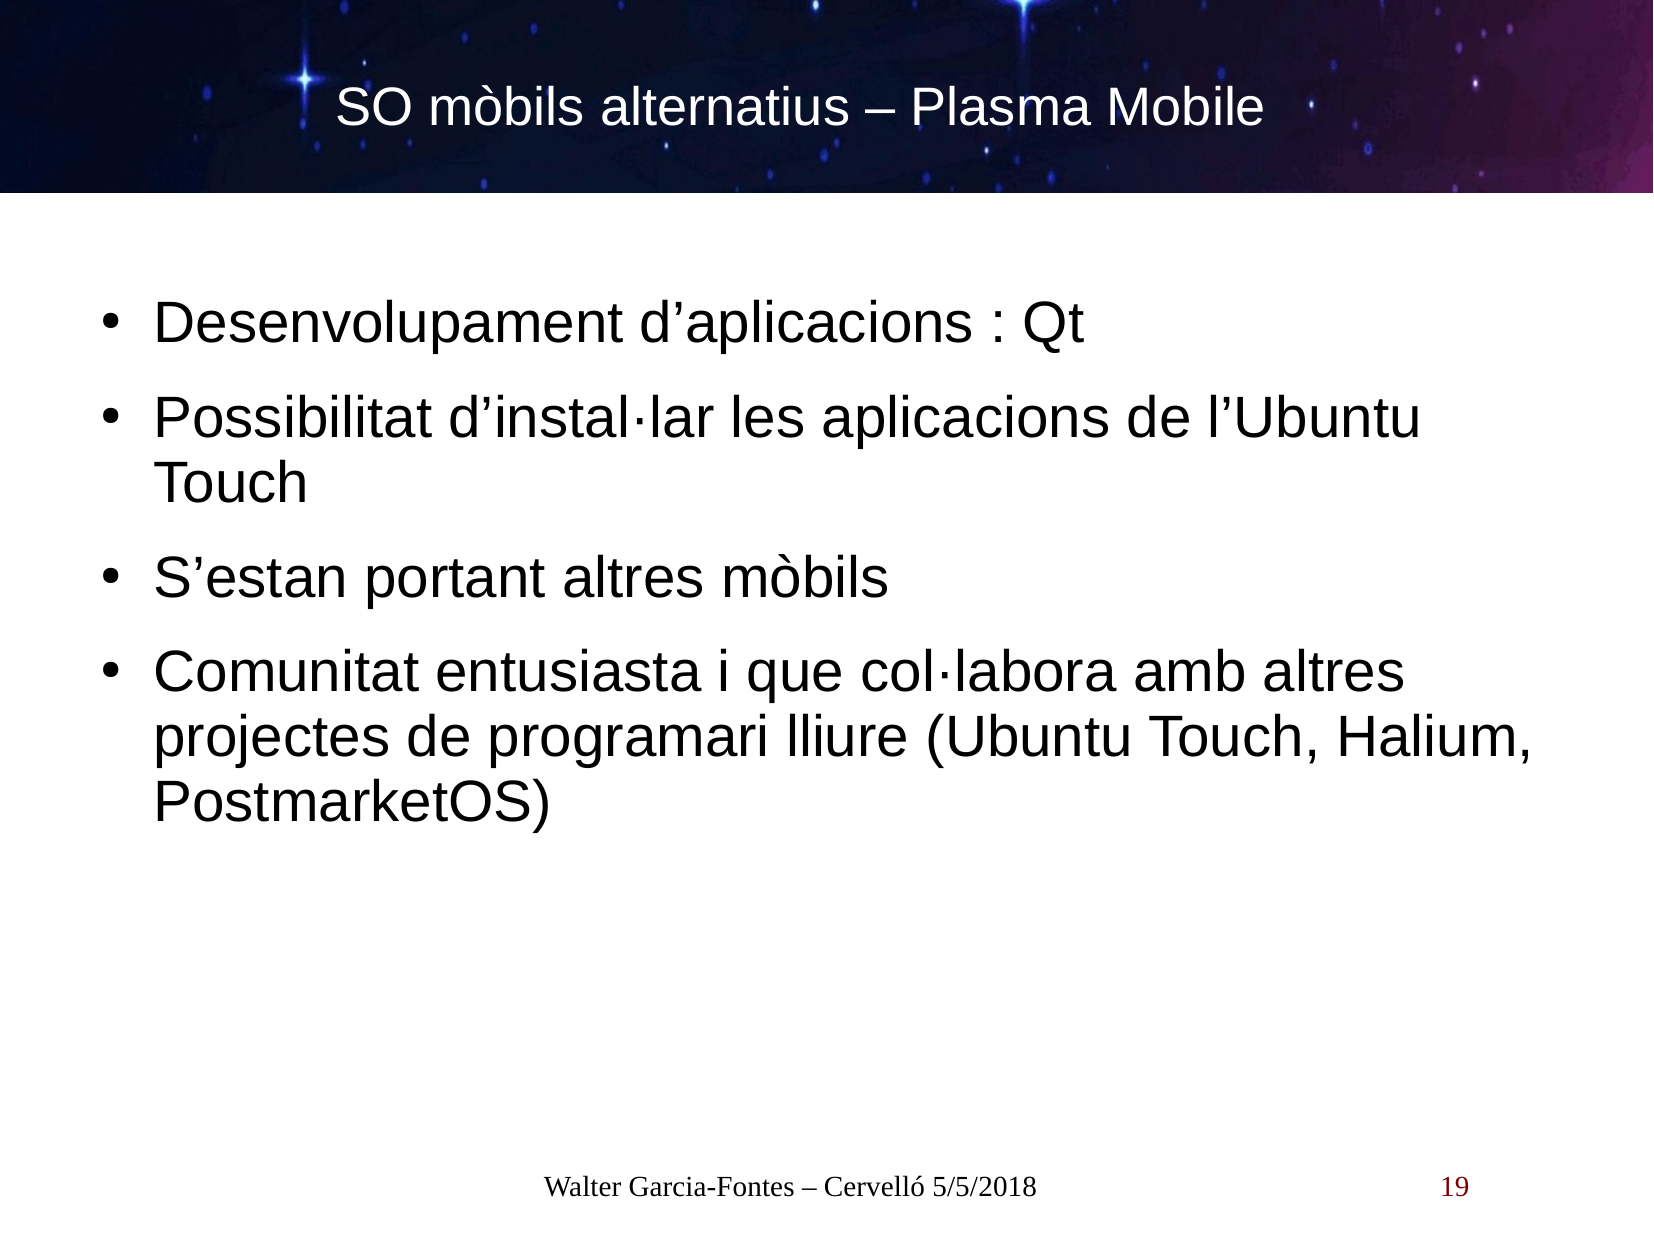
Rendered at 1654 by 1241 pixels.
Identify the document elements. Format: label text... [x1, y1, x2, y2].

list Desenvolupament d’aplicacions : Qt Possibilitat d’instal·lar les aplicacions de l’Ubuntu Touch S’estan portant altres mòbils Comunitat entusiasta i que col·labora amb altres projectes de programari lliure (Ubuntu Touch, Halium, PostmarketOS) [82, 290, 1571, 1010]
picture [0, 0, 1653, 193]
title SO mòbils alternatius – Plasma Mobile [57, 2, 1546, 211]
